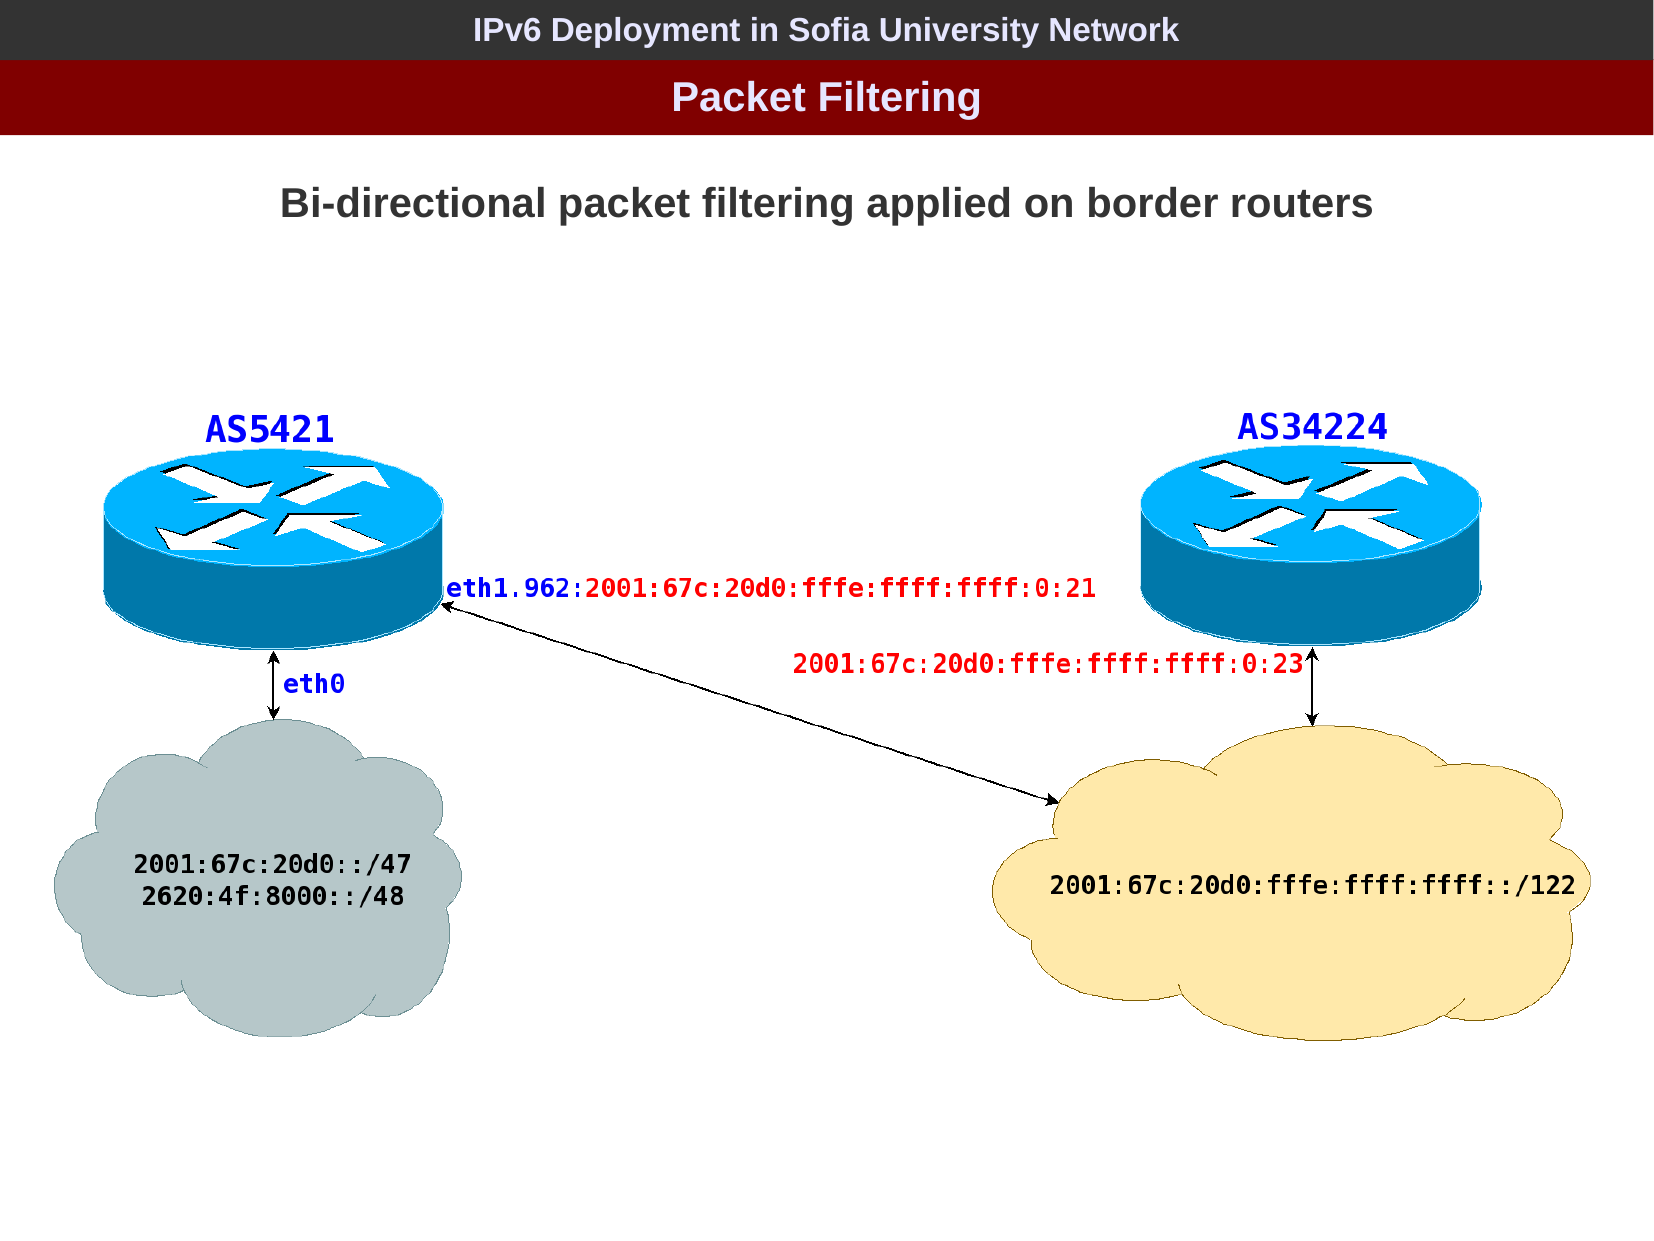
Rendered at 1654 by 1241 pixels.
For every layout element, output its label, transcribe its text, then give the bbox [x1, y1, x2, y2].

text_box IPv6 Deployment in Sofia University Network [0, 0, 1654, 61]
picture [54, 404, 1591, 1057]
text_box Packet Filtering [0, 61, 1654, 136]
text_box Bi-directional packet filtering applied on border routers [30, 165, 1625, 242]
